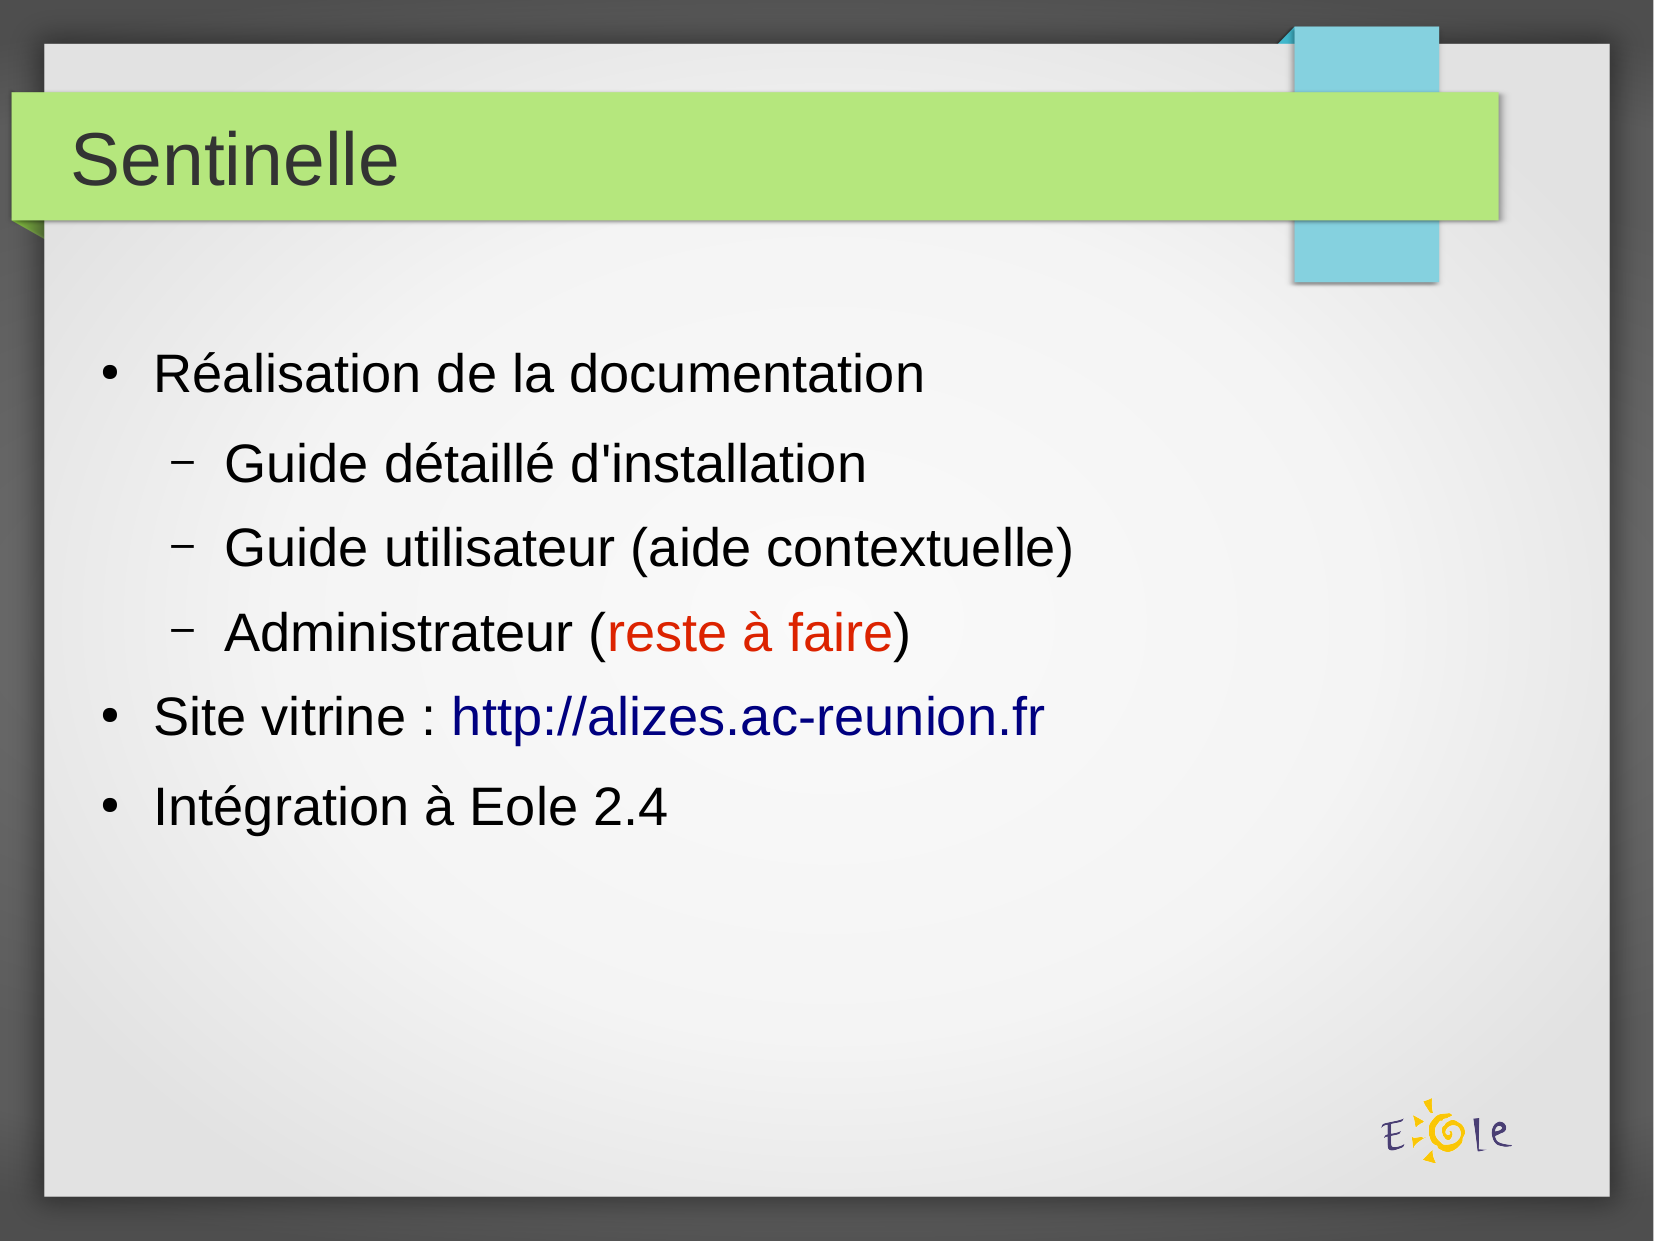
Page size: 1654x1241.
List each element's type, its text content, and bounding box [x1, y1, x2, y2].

picture [0, 0, 1654, 1241]
list Réalisation de la documentation Guide détaillé d'installation Guide utilisateur (aide contextuelle) Administrateur (reste à faire) Site vitrine : http://alizes.ac-reunion.fr Intégration à Eole 2.4 [82, 343, 1538, 1063]
title Sentinelle [70, 106, 1229, 213]
